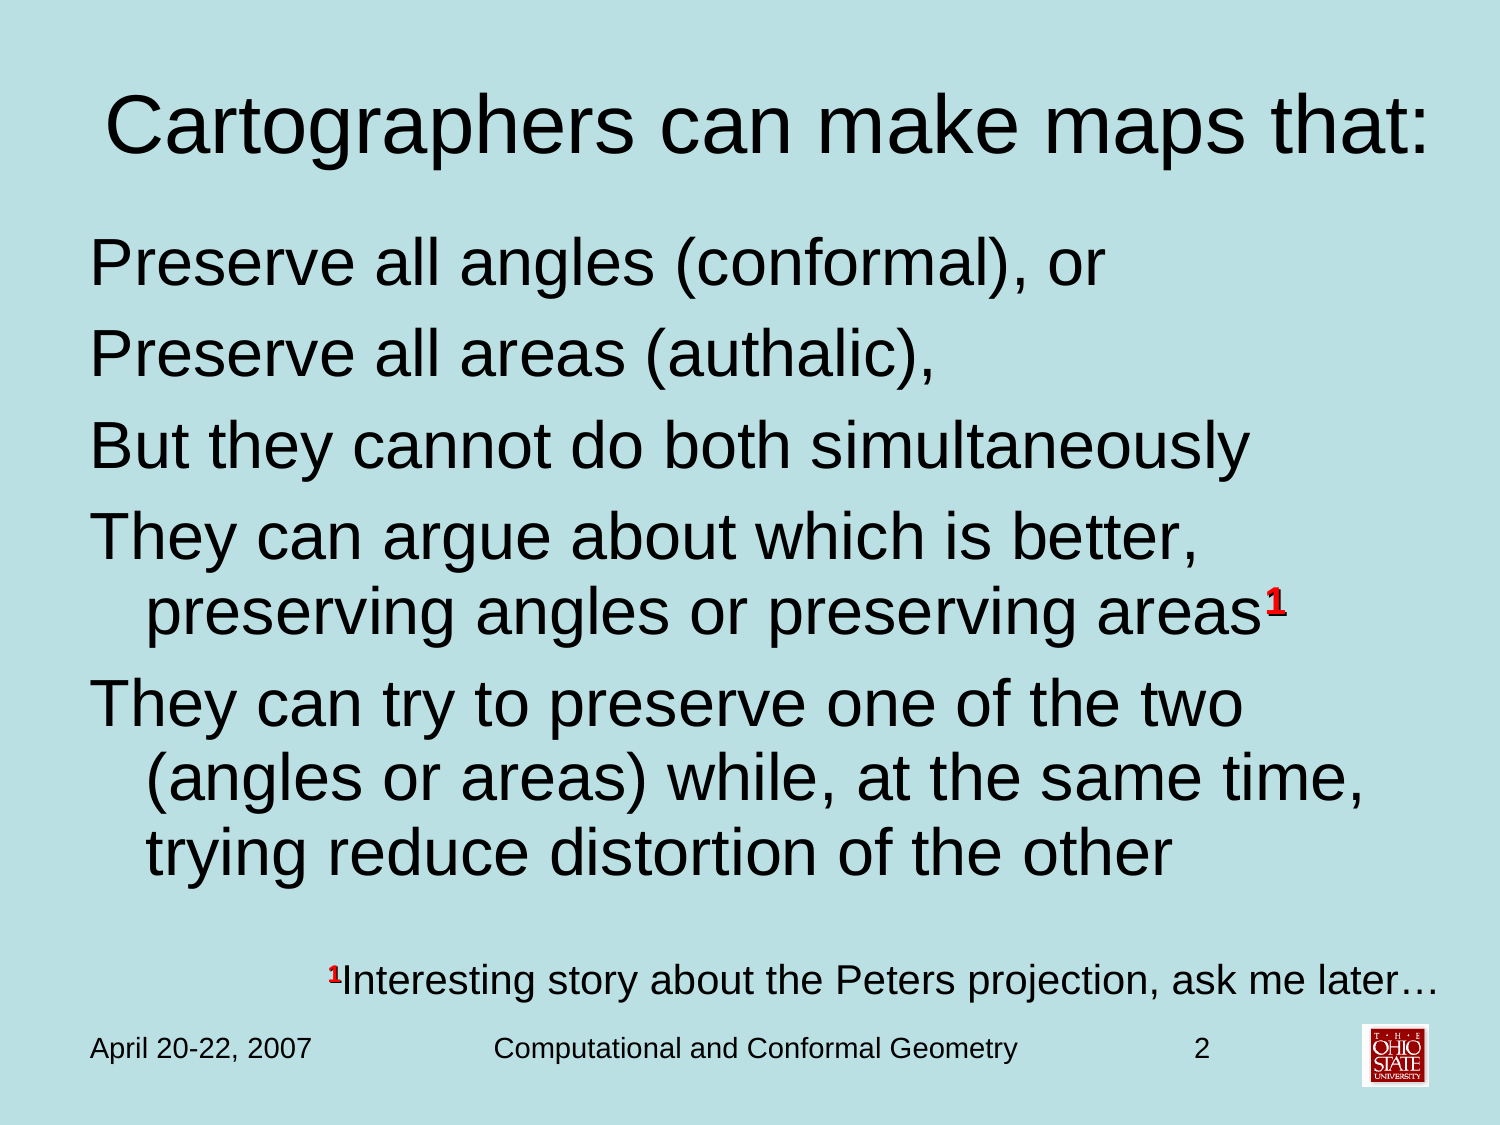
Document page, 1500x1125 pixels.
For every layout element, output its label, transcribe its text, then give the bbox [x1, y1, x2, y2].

title Cartographers can make maps that: [56, 30, 1482, 219]
list Preserve all angles (conformal), or Preserve all areas (authalic), But they cannot do both simultaneously They can argue about which is better, preserving angles or preserving areas1 They can try to preserve one of the two (angles or areas) while, at the same time, trying reduce distortion of the other 1Interesting story about the Peters projection, ask me later… [74, 217, 1456, 1065]
picture [1362, 1065, 1429, 1087]
